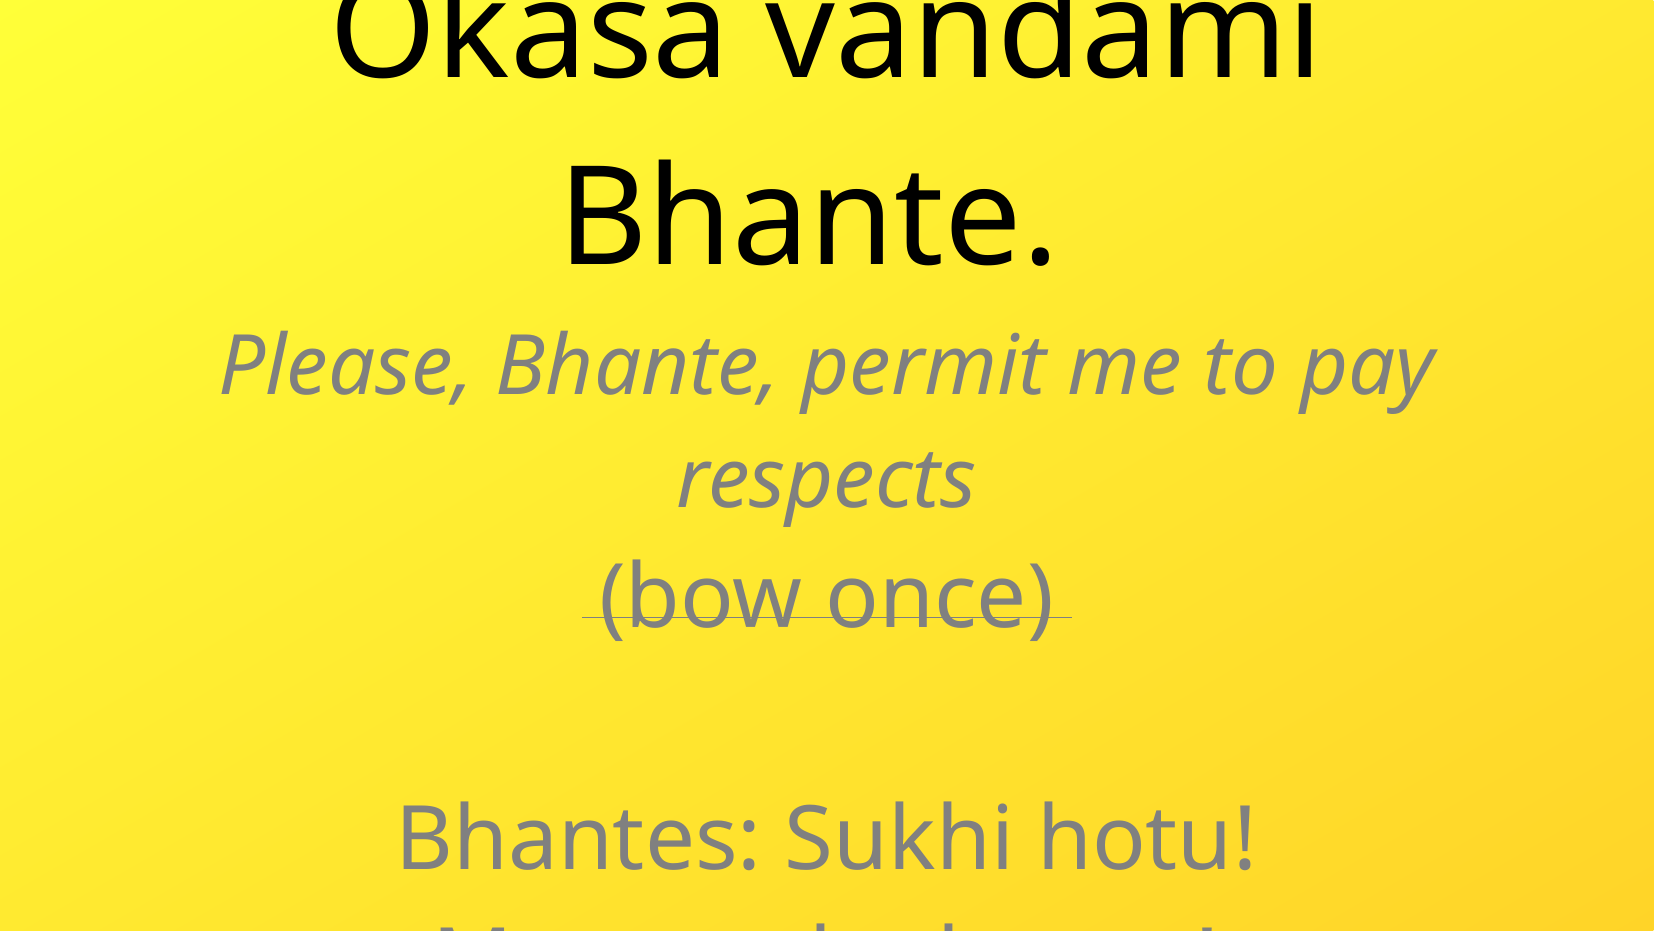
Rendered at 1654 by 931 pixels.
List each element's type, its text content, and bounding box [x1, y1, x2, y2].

subtitle Okāsa vandāmi Bhante. Please, Bhante, permit me to pay respects (bow once) Bhantes: Sukhi hotu! May you be happy! [82, 64, 1571, 884]
